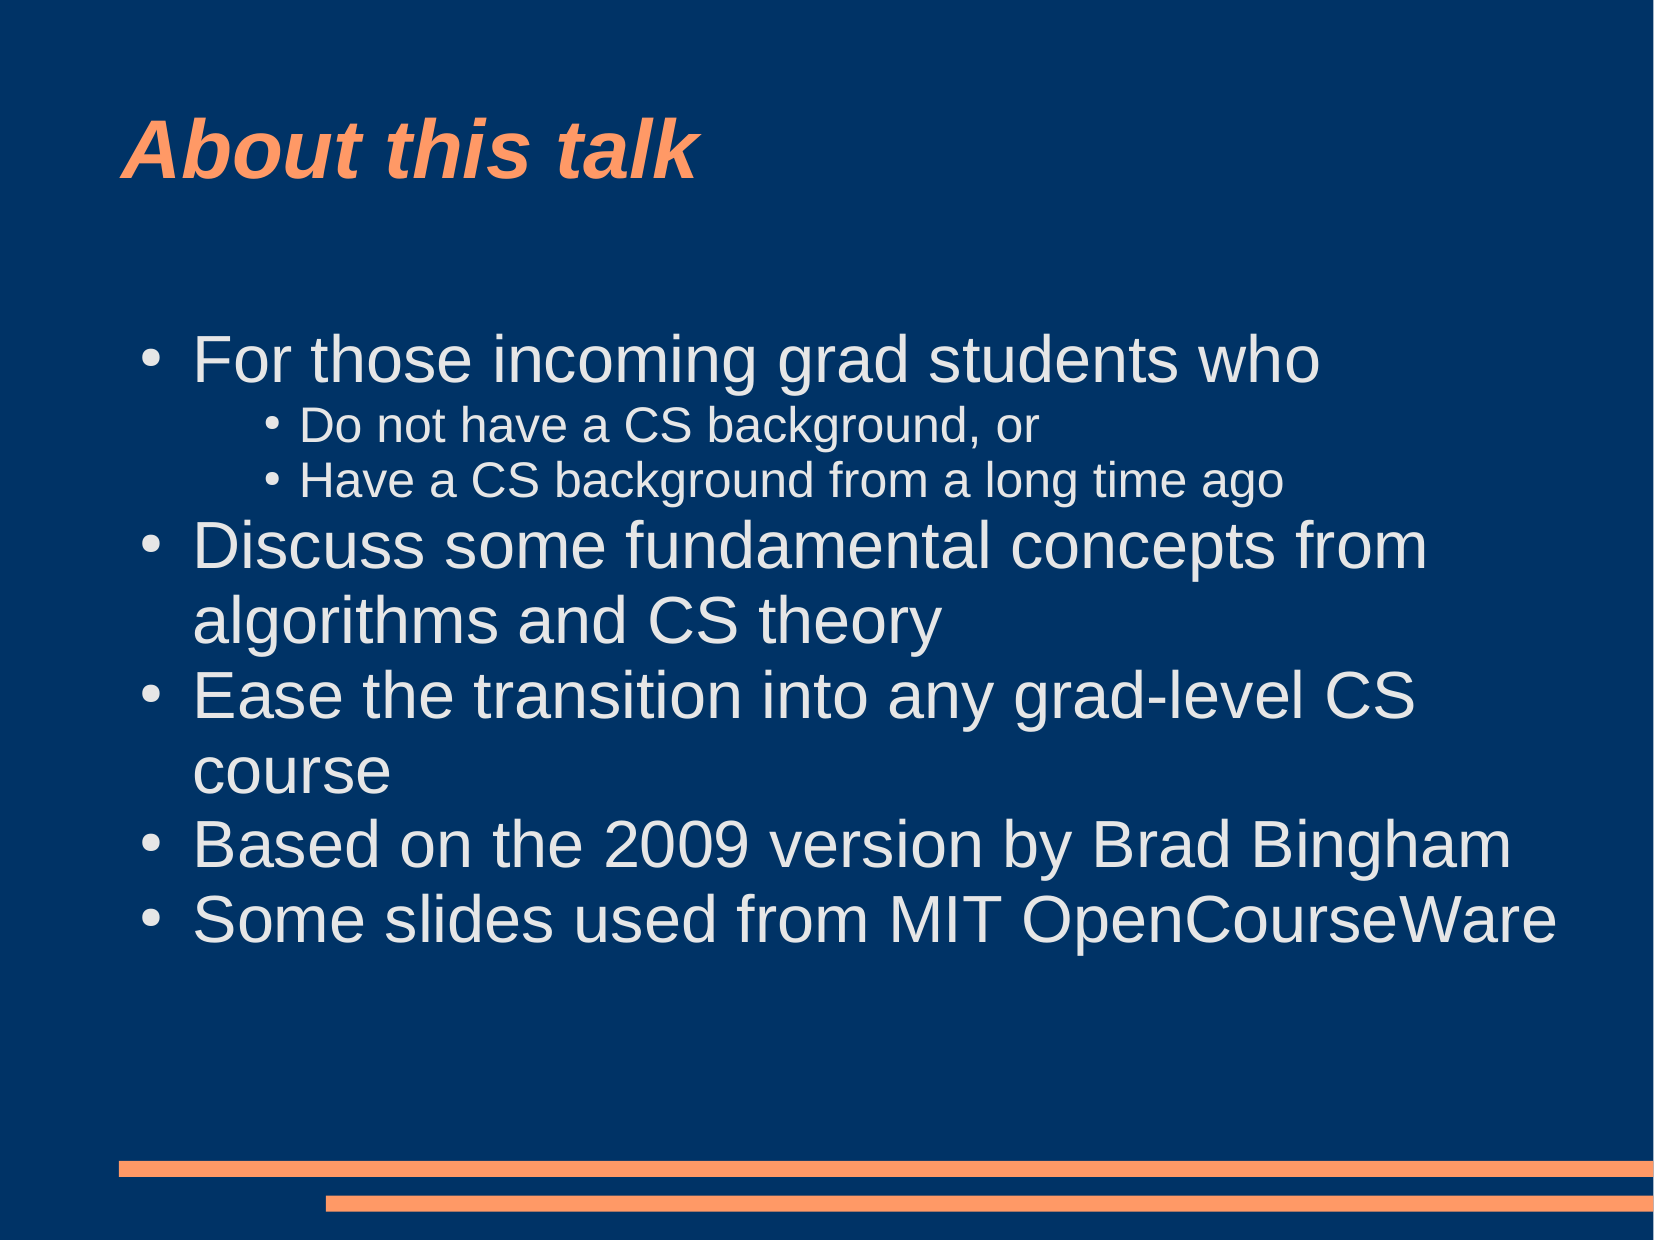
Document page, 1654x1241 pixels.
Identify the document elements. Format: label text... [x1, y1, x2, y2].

list For those incoming grad students who Do not have a CS background, or Have a CS background from a long time ago Discuss some fundamental concepts from algorithms and CS theory Ease the transition into any grad-level CS course Based on the 2009 version by Brad Bingham Some slides used from MIT OpenCourseWare [121, 322, 1561, 1133]
title About this talk [121, 46, 1534, 254]
